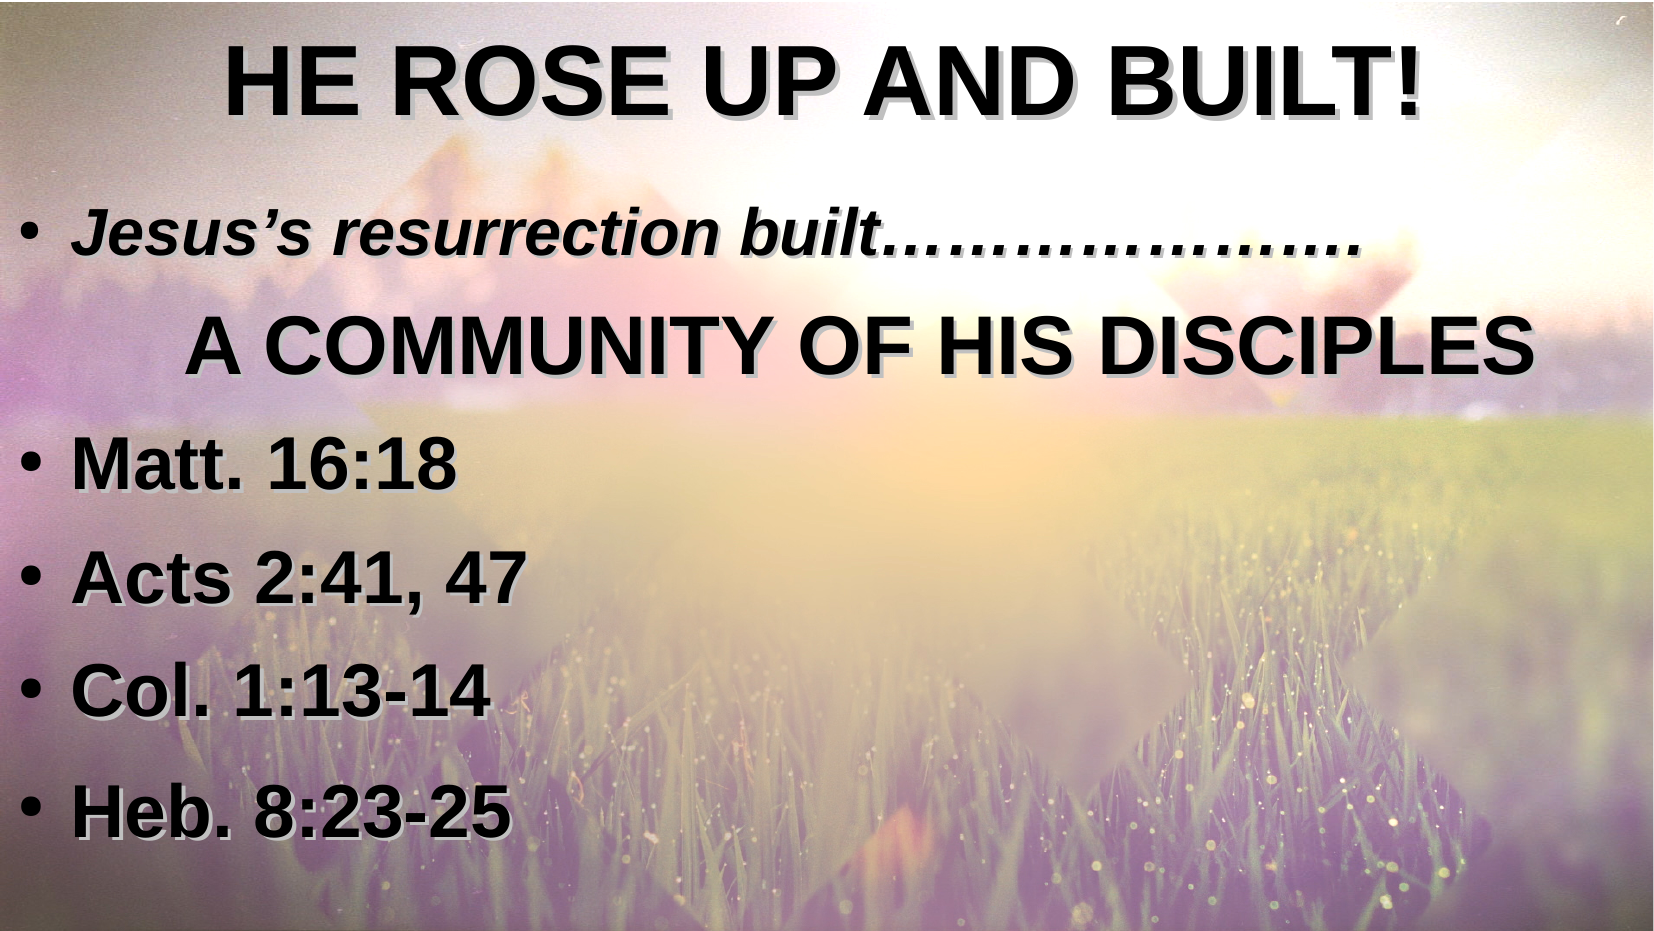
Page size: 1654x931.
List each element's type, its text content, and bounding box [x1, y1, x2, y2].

title HE ROSE UP AND BUILT! [15, 3, 1636, 159]
picture [0, 2, 1654, 931]
list Jesus’s resurrection built…………………. A COMMUNITY OF HIS DISCIPLES Matt. 16:18 Acts 2:41, 47 Col. 1:13-14 Heb. 8:23-25 [0, 195, 1651, 931]
